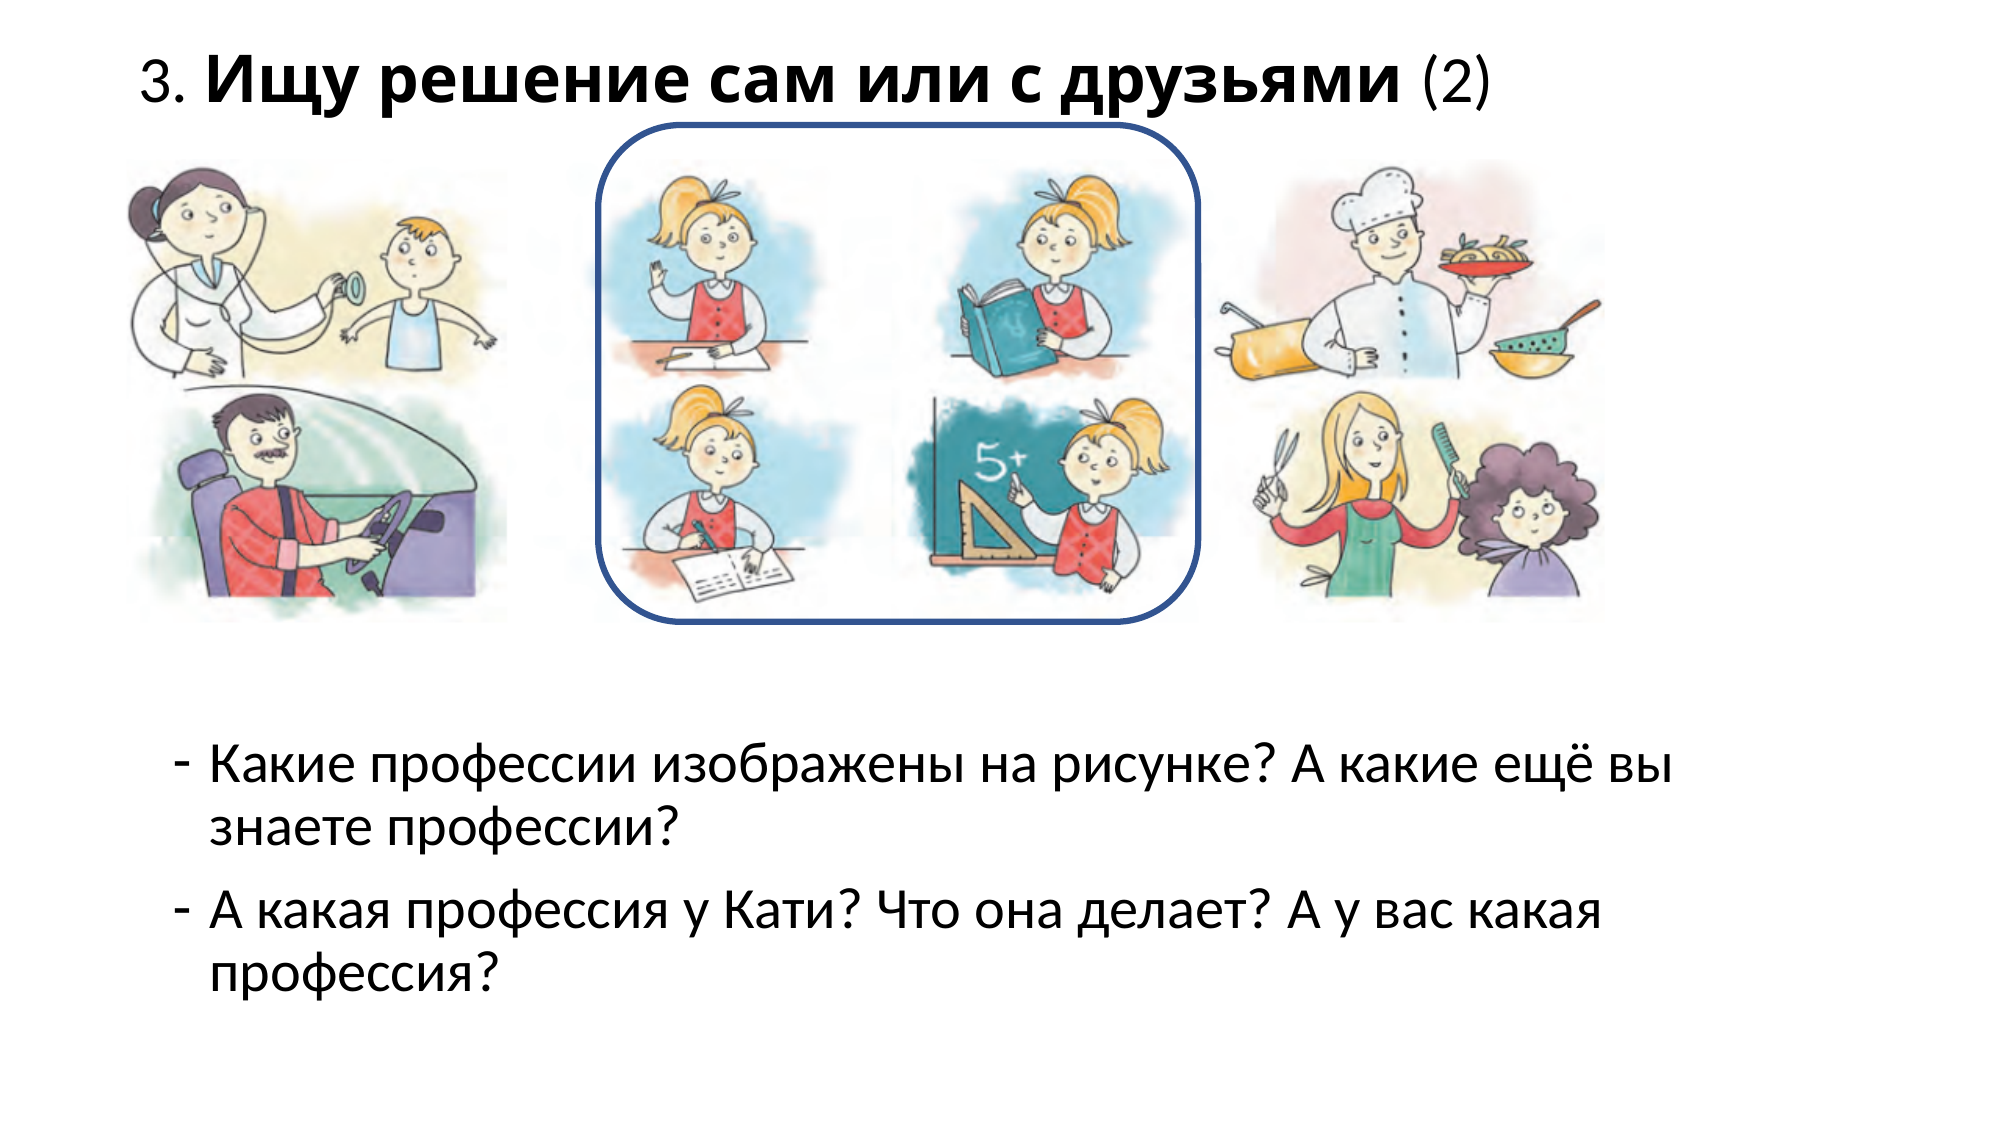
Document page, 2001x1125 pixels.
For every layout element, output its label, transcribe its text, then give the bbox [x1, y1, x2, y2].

title 3. Ищу решение сам или с друзьями (2) [123, 38, 1849, 125]
picture [602, 159, 1195, 618]
list Какие профессии изображены на рисунке? А какие ещё вы знаете профессии? А какая профессия у Кати? Что она делает? А у вас какая профессия? [157, 724, 1849, 1082]
picture [96, 159, 1683, 657]
